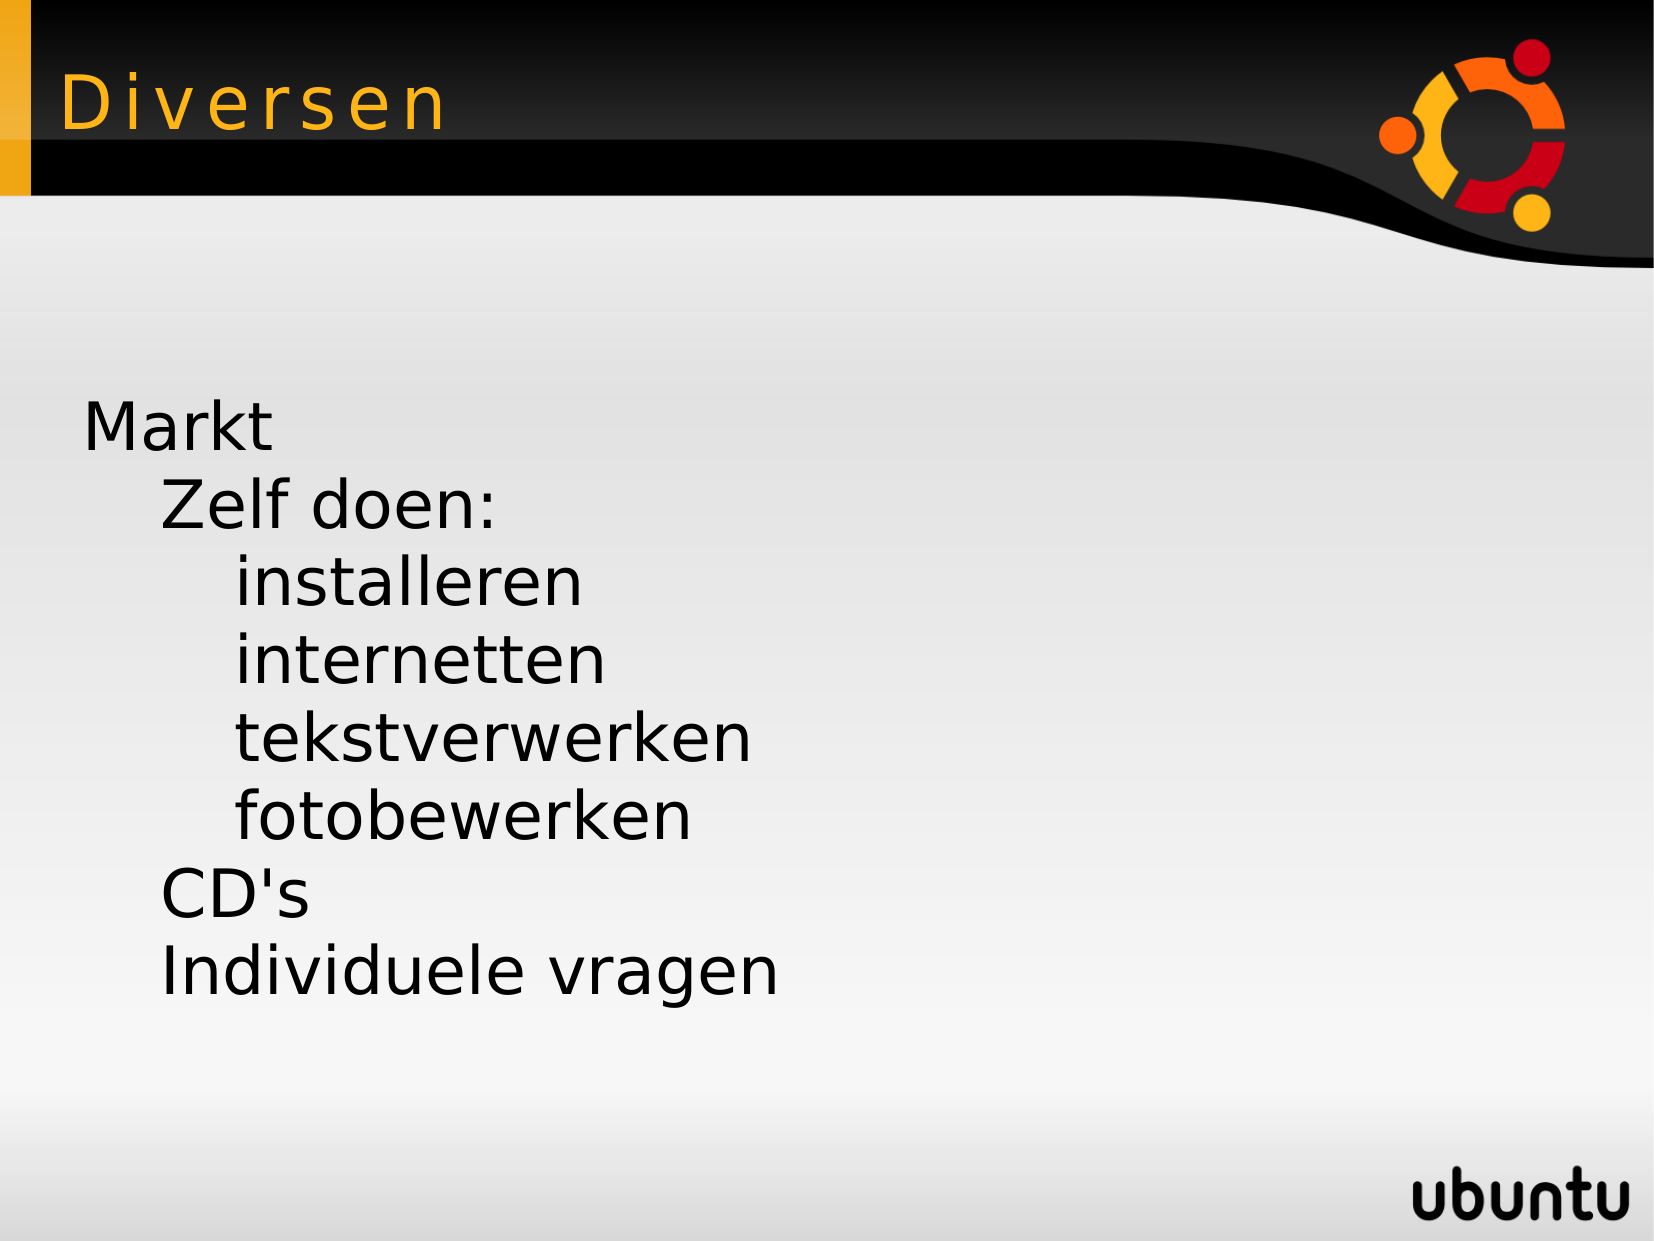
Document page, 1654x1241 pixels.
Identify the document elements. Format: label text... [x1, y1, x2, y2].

title Diversen [59, 29, 1270, 178]
picture [0, 0, 1654, 1241]
subtitle Markt Zelf doen: installeren internetten tekstverwerken fotobewerken CD's Individuele vragen [82, 290, 1571, 1109]
